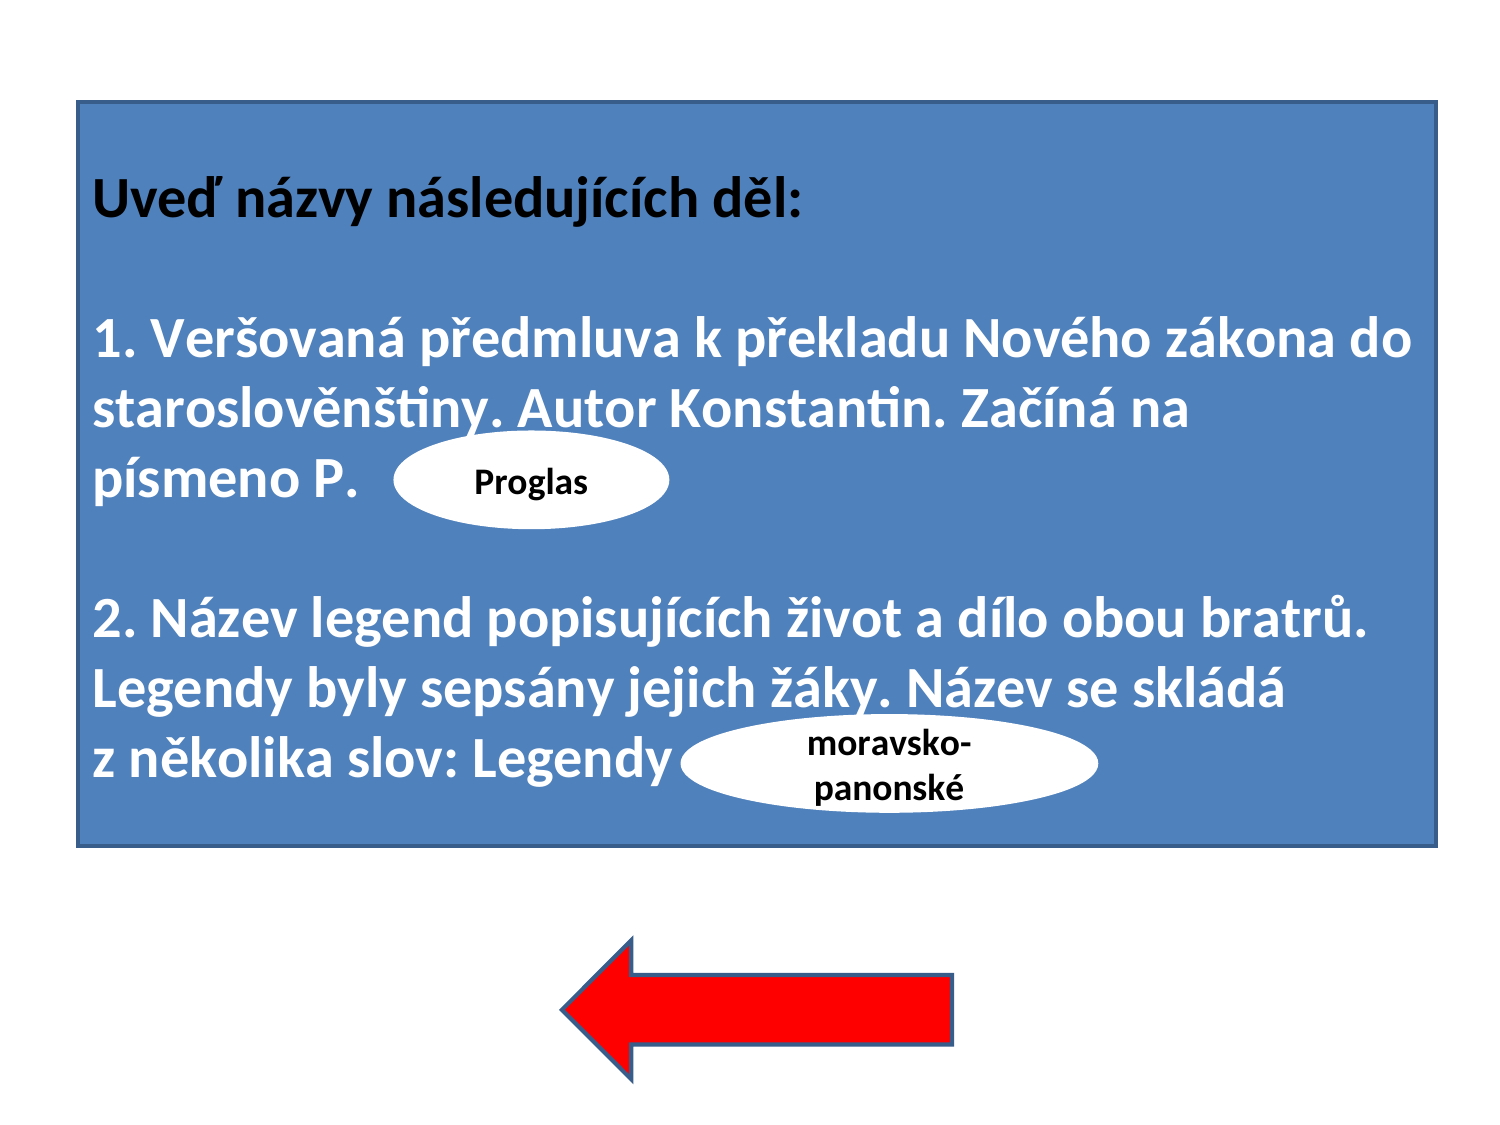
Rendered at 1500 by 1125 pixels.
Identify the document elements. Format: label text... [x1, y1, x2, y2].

text_box Uveď názvy následujících děl: Veršovaná předmluva k překladu Nového zákona do staroslověnštiny. Autor Konstantin. Začíná na písmeno P. Název legend popisujících život a dílo obou bratrů. Legendy byly sepsány jejich žáky. Název se skládá z několika slov: Legendy m…-p… [77, 102, 1437, 847]
text_box Proglas [395, 432, 668, 528]
text_box [561, 940, 952, 1080]
text_box moravsko-panonské [682, 716, 1097, 811]
